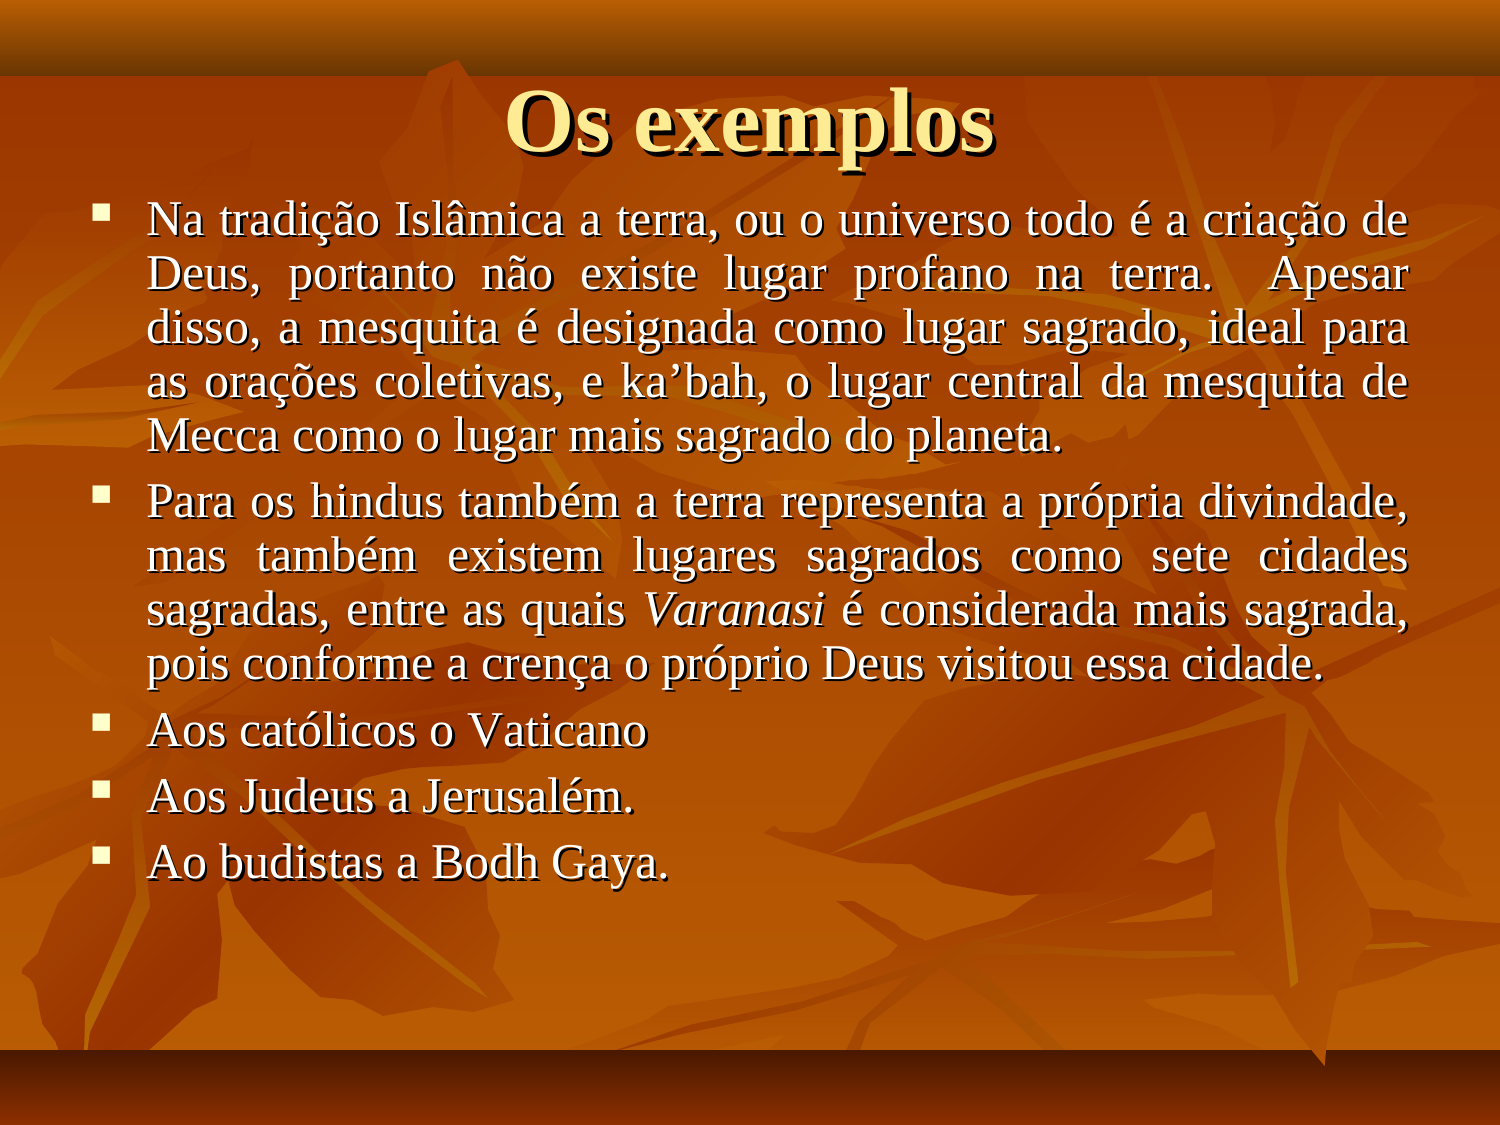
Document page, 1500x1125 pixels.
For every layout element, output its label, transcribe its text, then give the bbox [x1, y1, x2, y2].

title Os exemplos [75, 45, 1426, 184]
list Na tradição Islâmica a terra, ou o universo todo é a criação de Deus, portanto não existe lugar profano na terra. Apesar disso, a mesquita é designada como lugar sagrado, ideal para as orações coletivas, e ka’bah, o lugar central da mesquita de Mecca como o lugar mais sagrado do planeta. Para os hindus também a terra representa a própria divindade, mas também existem lugares sagrados como sete cidades sagradas, entre as quais Varanasi é considerada mais sagrada, pois conforme a crença o próprio Deus visitou essa cidade. Aos católicos o Vaticano Aos Judeus a Jerusalém. Ao budistas a Bodh Gaya. [75, 184, 1426, 1006]
